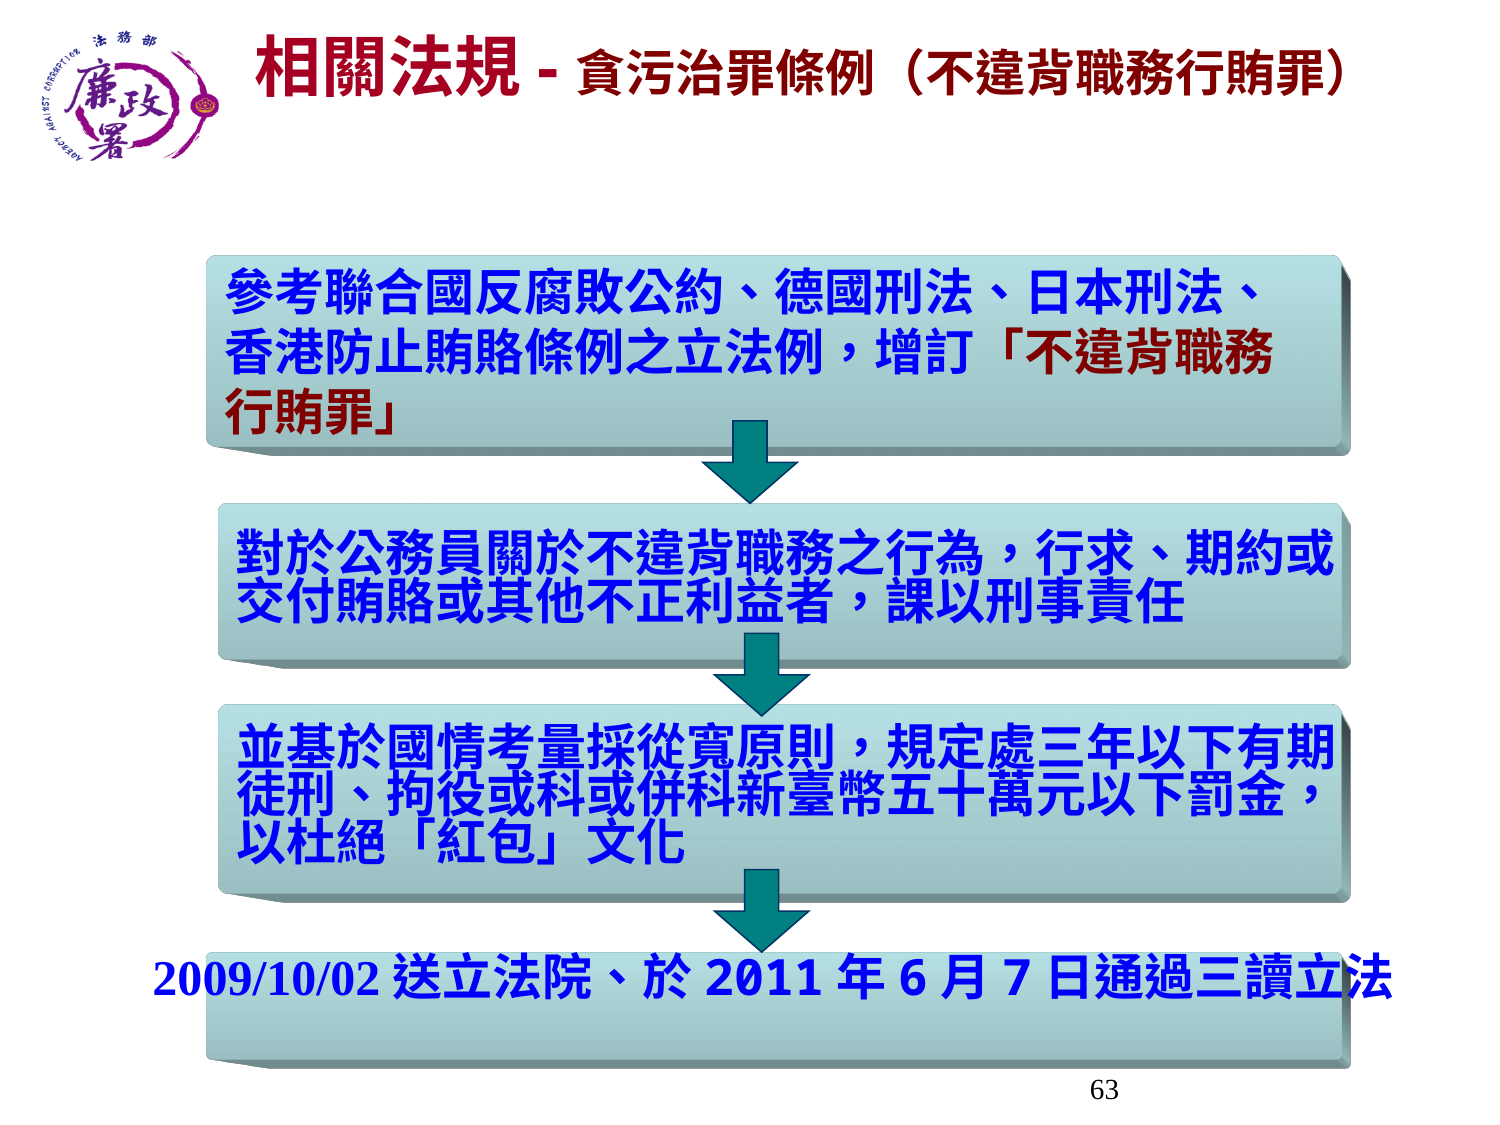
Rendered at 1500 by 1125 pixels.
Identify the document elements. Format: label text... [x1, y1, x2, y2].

text_box 相關法規-貪污治罪條例（不違背職務行賄罪） [230, 0, 1400, 130]
text_box [714, 633, 809, 716]
text_box [702, 420, 798, 504]
text_box [714, 869, 809, 953]
text_box [1074, 1037, 1388, 1113]
text_box [9, 208, 329, 269]
